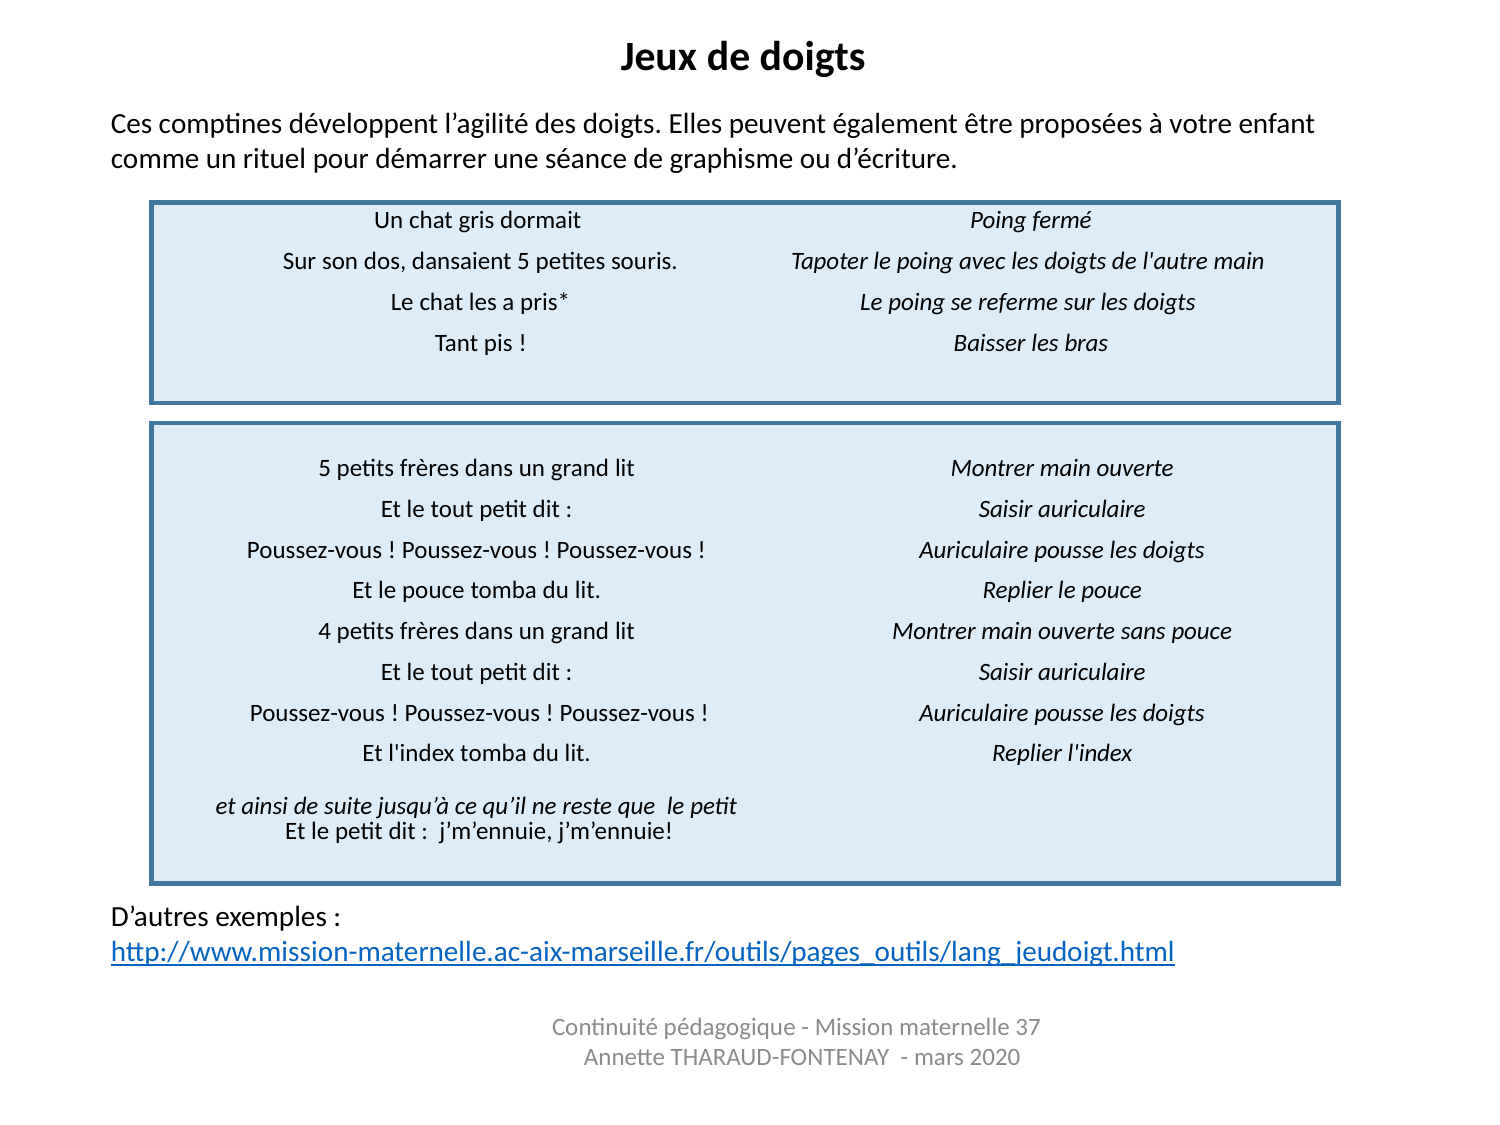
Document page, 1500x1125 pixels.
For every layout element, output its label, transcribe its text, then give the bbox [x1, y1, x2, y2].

table_cell Replier le pouce [808, 572, 1323, 613]
table_cell et ainsi de suite jusqu’à ce qu’il ne reste que le petit Et le petit dit : j’m’ennuie, j’m’ennuie! [152, 776, 808, 866]
table_header Un chat gris dormait [238, 202, 723, 243]
table_cell Et le tout petit dit : [152, 654, 808, 694]
table_cell Poussez-vous ! Poussez-vous ! Poussez-vous ! [152, 532, 808, 572]
text_box [151, 202, 1339, 404]
table_cell Saisir auriculaire [808, 654, 1323, 694]
table_cell Montrer main ouverte sans pouce [808, 613, 1323, 654]
table_cell Et l'index tomba du lit. [152, 735, 808, 776]
table_cell Auriculaire pousse les doigts [808, 532, 1323, 572]
table_cell Saisir auriculaire [808, 491, 1323, 532]
table_cell Sur son dos, dansaient 5 petites souris. [238, 243, 723, 284]
table_cell Le chat les a pris* [238, 284, 723, 324]
table_header Poing fermé [723, 202, 1339, 243]
table_cell Tant pis ! [238, 324, 723, 365]
table_cell Poussez-vous ! Poussez-vous ! Poussez-vous ! [152, 694, 808, 735]
table_header 5 petits frères dans un grand lit [152, 450, 808, 491]
text_box [151, 422, 1339, 884]
table_cell Et le pouce tomba du lit. [152, 572, 808, 613]
table_cell Auriculaire pousse les doigts [808, 694, 1323, 735]
text_box D’autres exemples : http://www.mission-maternelle.ac-aix-marseille.fr/outils/pages_outils/lang_jeudoigt.html [96, 890, 1225, 1011]
text_box Ces comptines développent l’agilité des doigts. Elles peuvent également être proposées à votre enfant comme un rituel pour démarrer une séance de graphisme ou d’écriture. [96, 96, 1352, 182]
table_cell [808, 776, 1323, 866]
footer Continuité pédagogique - Mission maternelle 37 Annette THARAUD-FONTENAY - mars 2020 [450, 1010, 1156, 1071]
table_cell Et le tout petit dit : [152, 491, 808, 532]
table_cell Replier l'index [808, 735, 1323, 776]
table_cell Baisser les bras [723, 324, 1339, 365]
table_cell Le poing se referme sur les doigts [723, 284, 1339, 324]
table_cell Tapoter le poing avec les doigts de l'autre main [723, 243, 1339, 284]
table_header Montrer main ouverte [808, 450, 1323, 491]
title Jeux de doigts [605, 14, 933, 96]
table_cell 4 petits frères dans un grand lit [152, 613, 808, 654]
